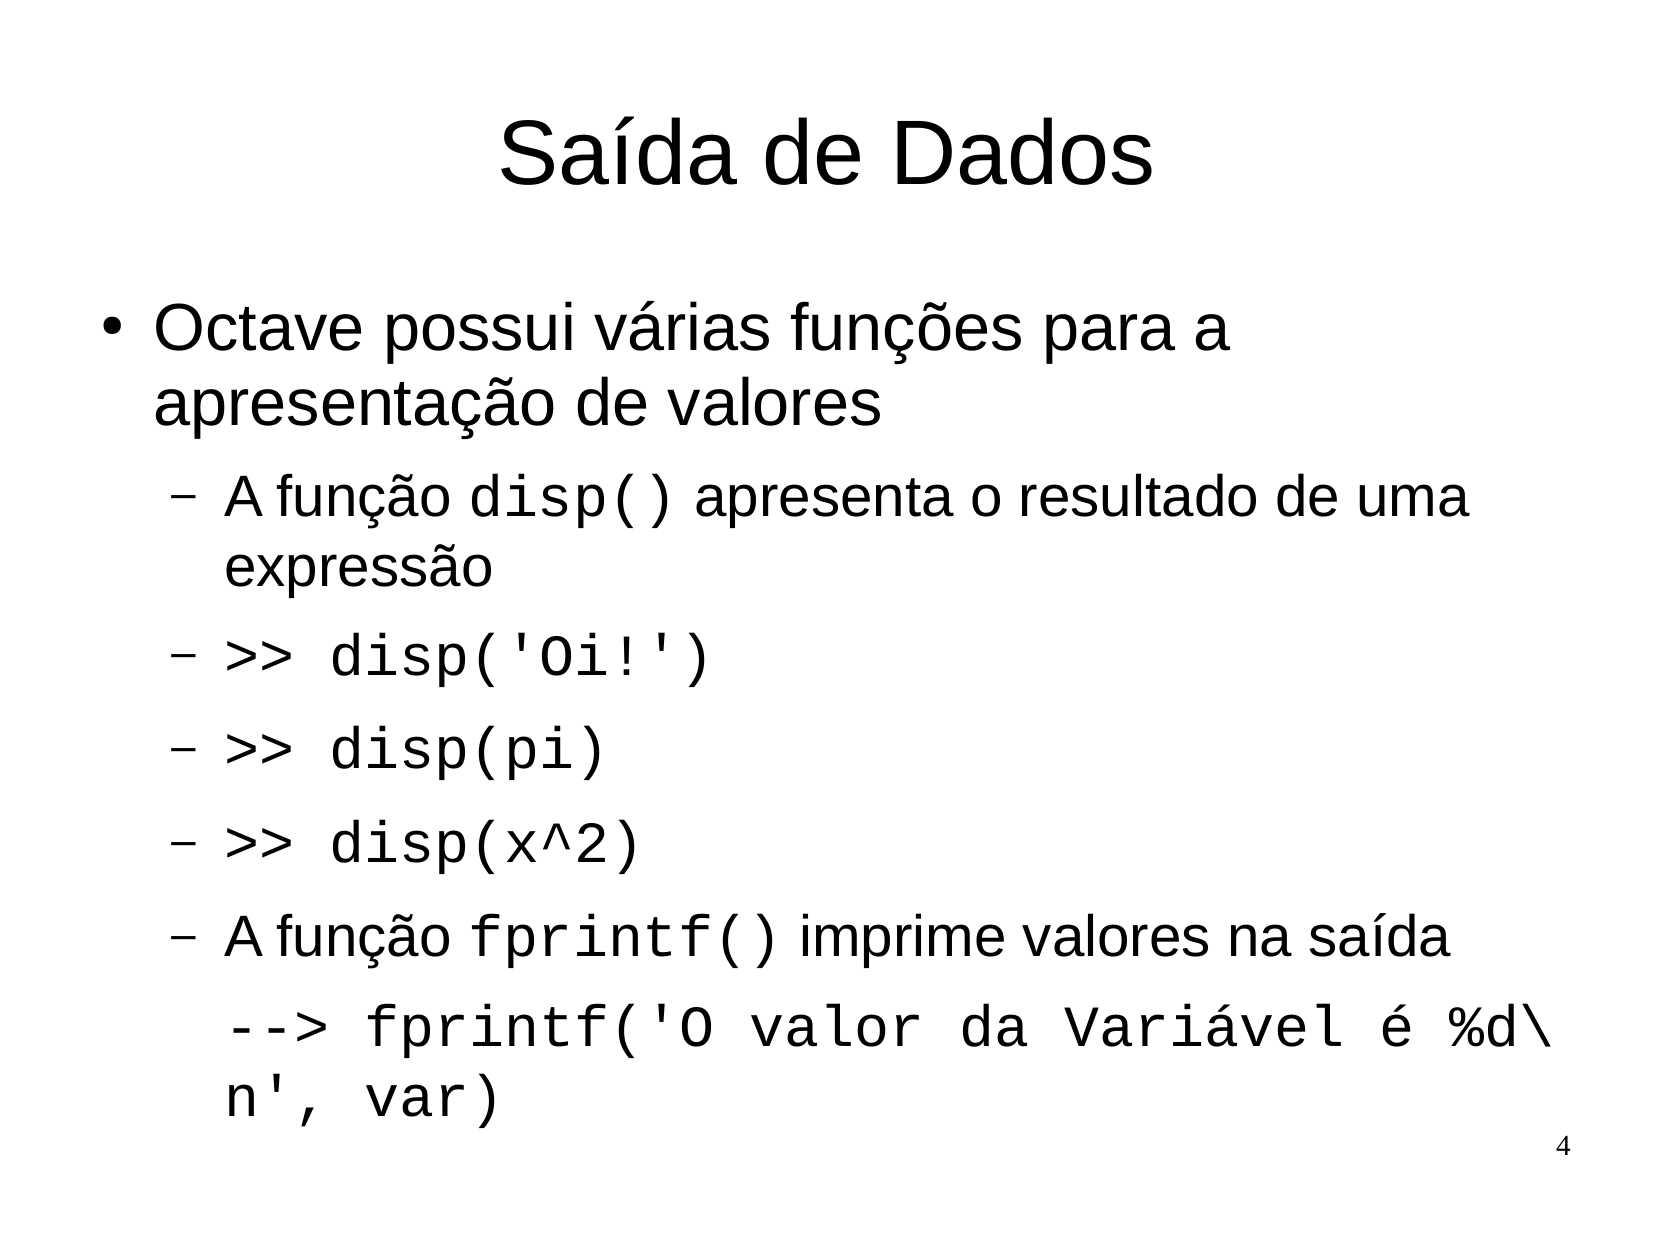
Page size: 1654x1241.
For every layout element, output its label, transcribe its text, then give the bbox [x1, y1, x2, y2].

list Octave possui várias funções para a apresentação de valores A função disp() apresenta o resultado de uma expressão >> disp('Oi!') >> disp(pi) >> disp(x^2) A função fprintf() imprime valores na saída --> fprintf('O valor da Variável é %d\n', var) [82, 290, 1571, 1146]
title Saída de Dados [82, 49, 1571, 257]
